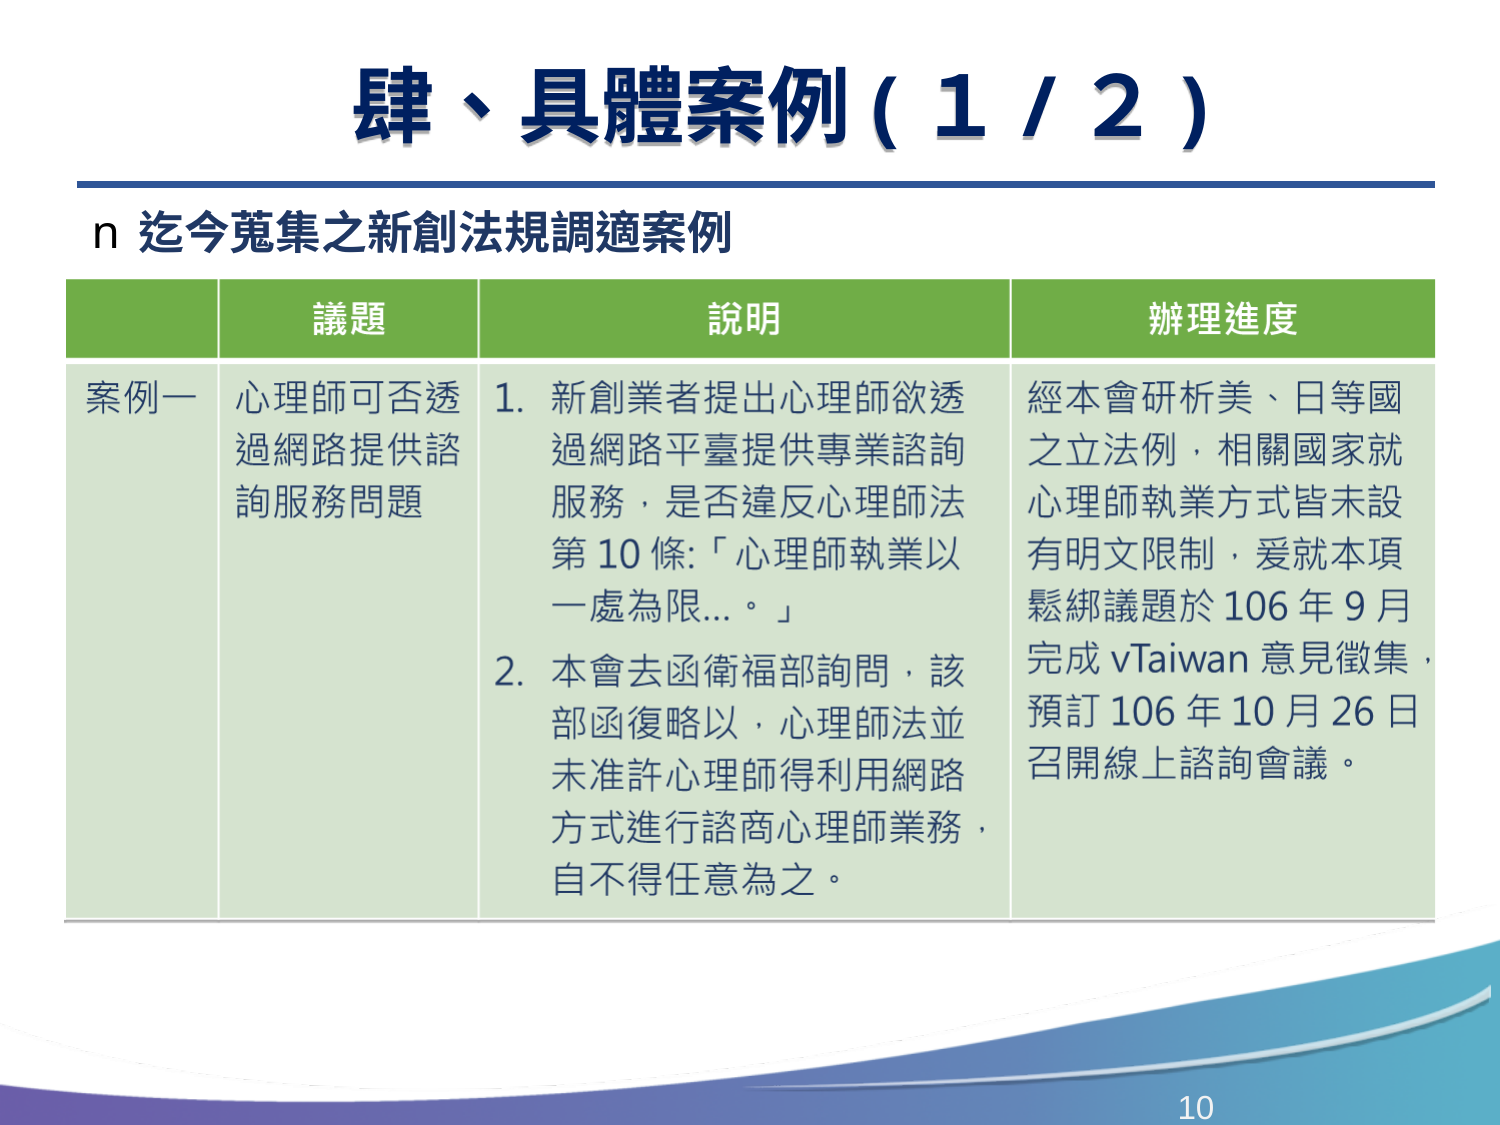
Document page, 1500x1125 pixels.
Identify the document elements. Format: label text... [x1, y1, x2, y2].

title 肆、具體案例(１/２) [103, 0, 1398, 219]
text_box 迄今蒐集之新創法規調適案例 [76, 196, 762, 267]
picture [64, 278, 1437, 926]
